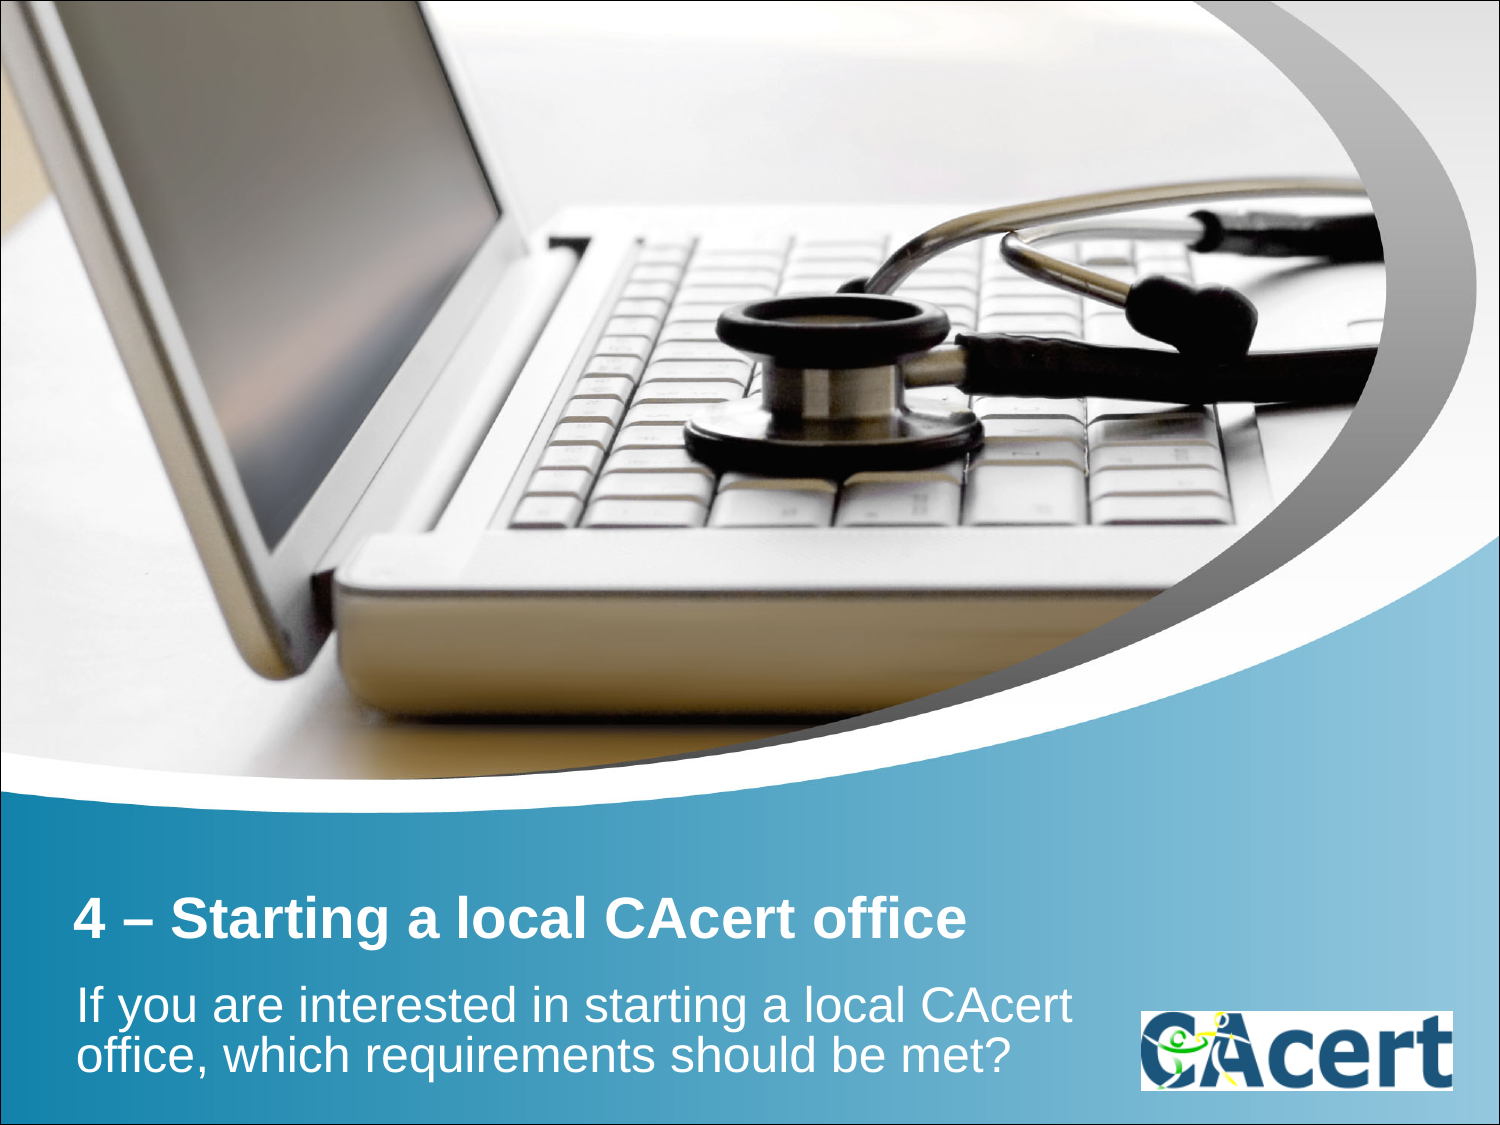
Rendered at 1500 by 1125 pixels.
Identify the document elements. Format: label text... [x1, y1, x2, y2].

picture [1, 1, 1499, 1124]
title 4 – Starting a local CAcert office [58, 847, 1431, 959]
subtitle If you are interested in starting a local CAcert office, which requirements should be met? [29, 974, 1109, 1109]
